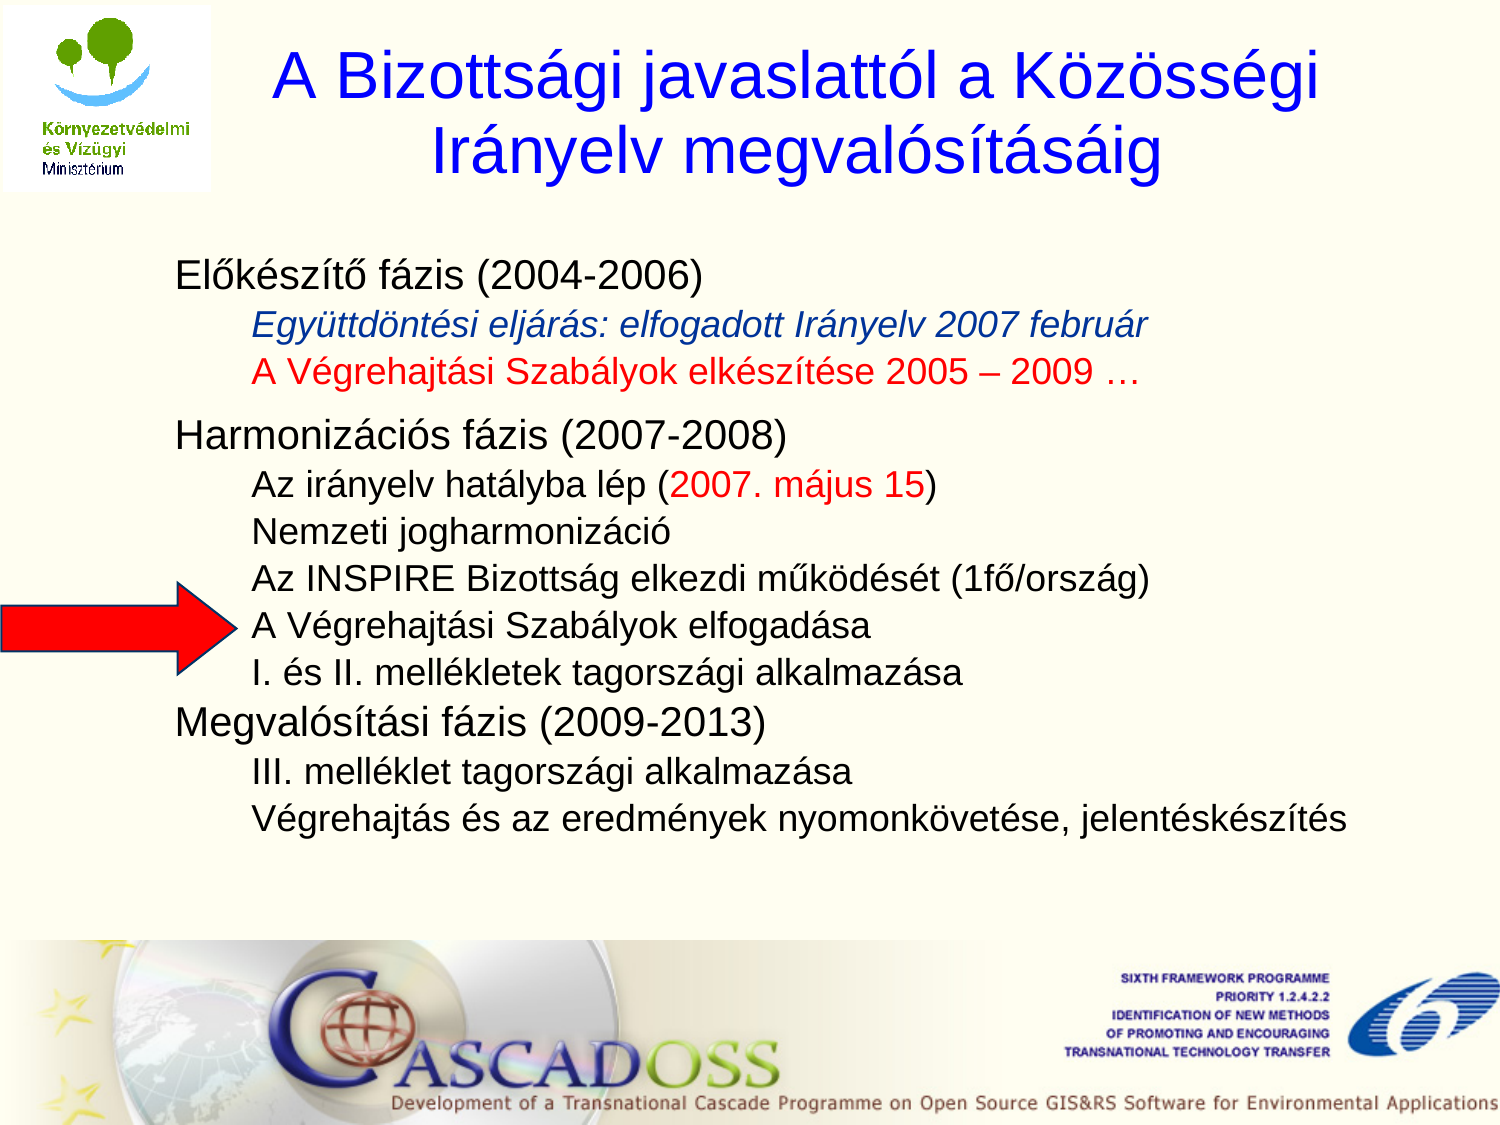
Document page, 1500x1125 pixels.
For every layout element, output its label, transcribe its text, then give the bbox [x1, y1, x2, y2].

text_box [1, 582, 237, 675]
title A Bizottsági javaslattól a Közösségi Irányelv megvalósításáig [147, 19, 1447, 207]
picture [0, 940, 1500, 1125]
list Előkészítő fázis (2004-2006) Együttdöntési eljárás: elfogadott Irányelv 2007 február A Végrehajtási Szabályok elkészítése 2005 – 2009 … Harmonizációs fázis (2007-2008) Az irányelv hatályba lép (2007. május 15) Nemzeti jogharmonizáció Az INSPIRE Bizottság elkezdi működését (1fő/ország) A Végrehajtási Szabályok elfogadása I. és II. mellékletek tagországi alkalmazása Megvalósítási fázis (2009-2013) III. melléklet tagországi alkalmazása Végrehajtás és az eredmények nyomonkövetése, jelentéskészítés [142, 248, 1436, 945]
picture [3, 5, 211, 192]
